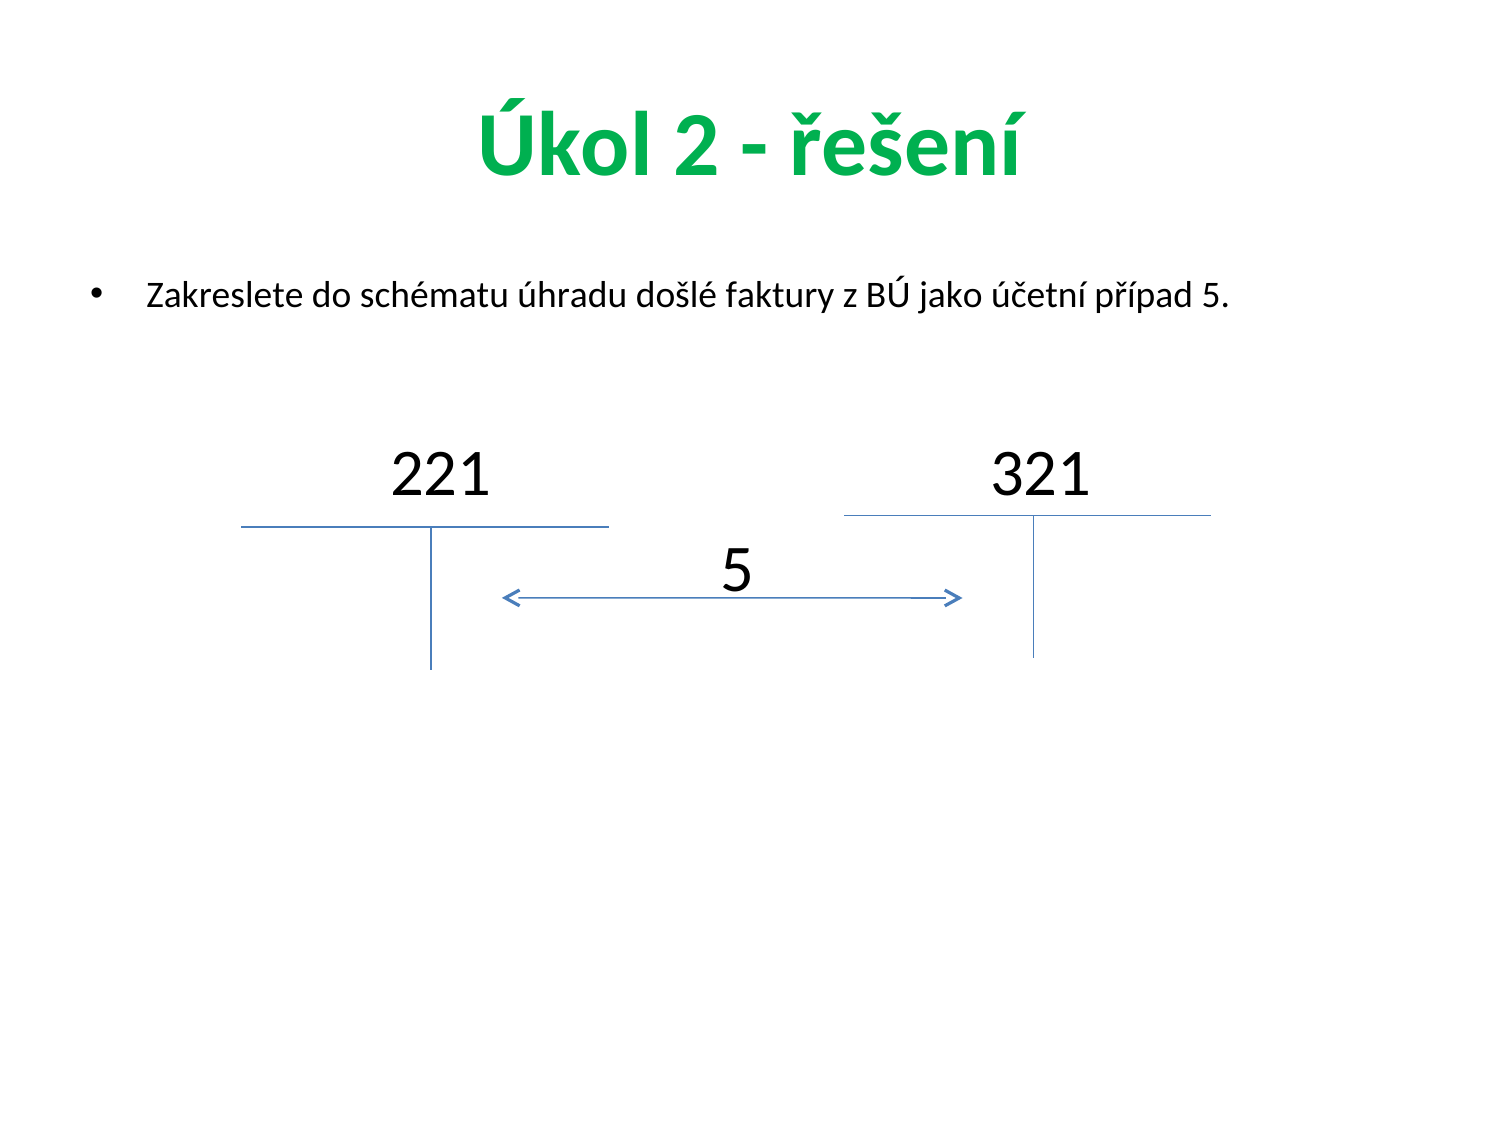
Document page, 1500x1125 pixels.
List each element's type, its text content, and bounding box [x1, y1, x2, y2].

list Zakreslete do schématu úhradu došlé faktury z BÚ jako účetní případ 5. 221 321 5 [75, 262, 1426, 1006]
title Úkol 2 - řešení [75, 45, 1426, 233]
